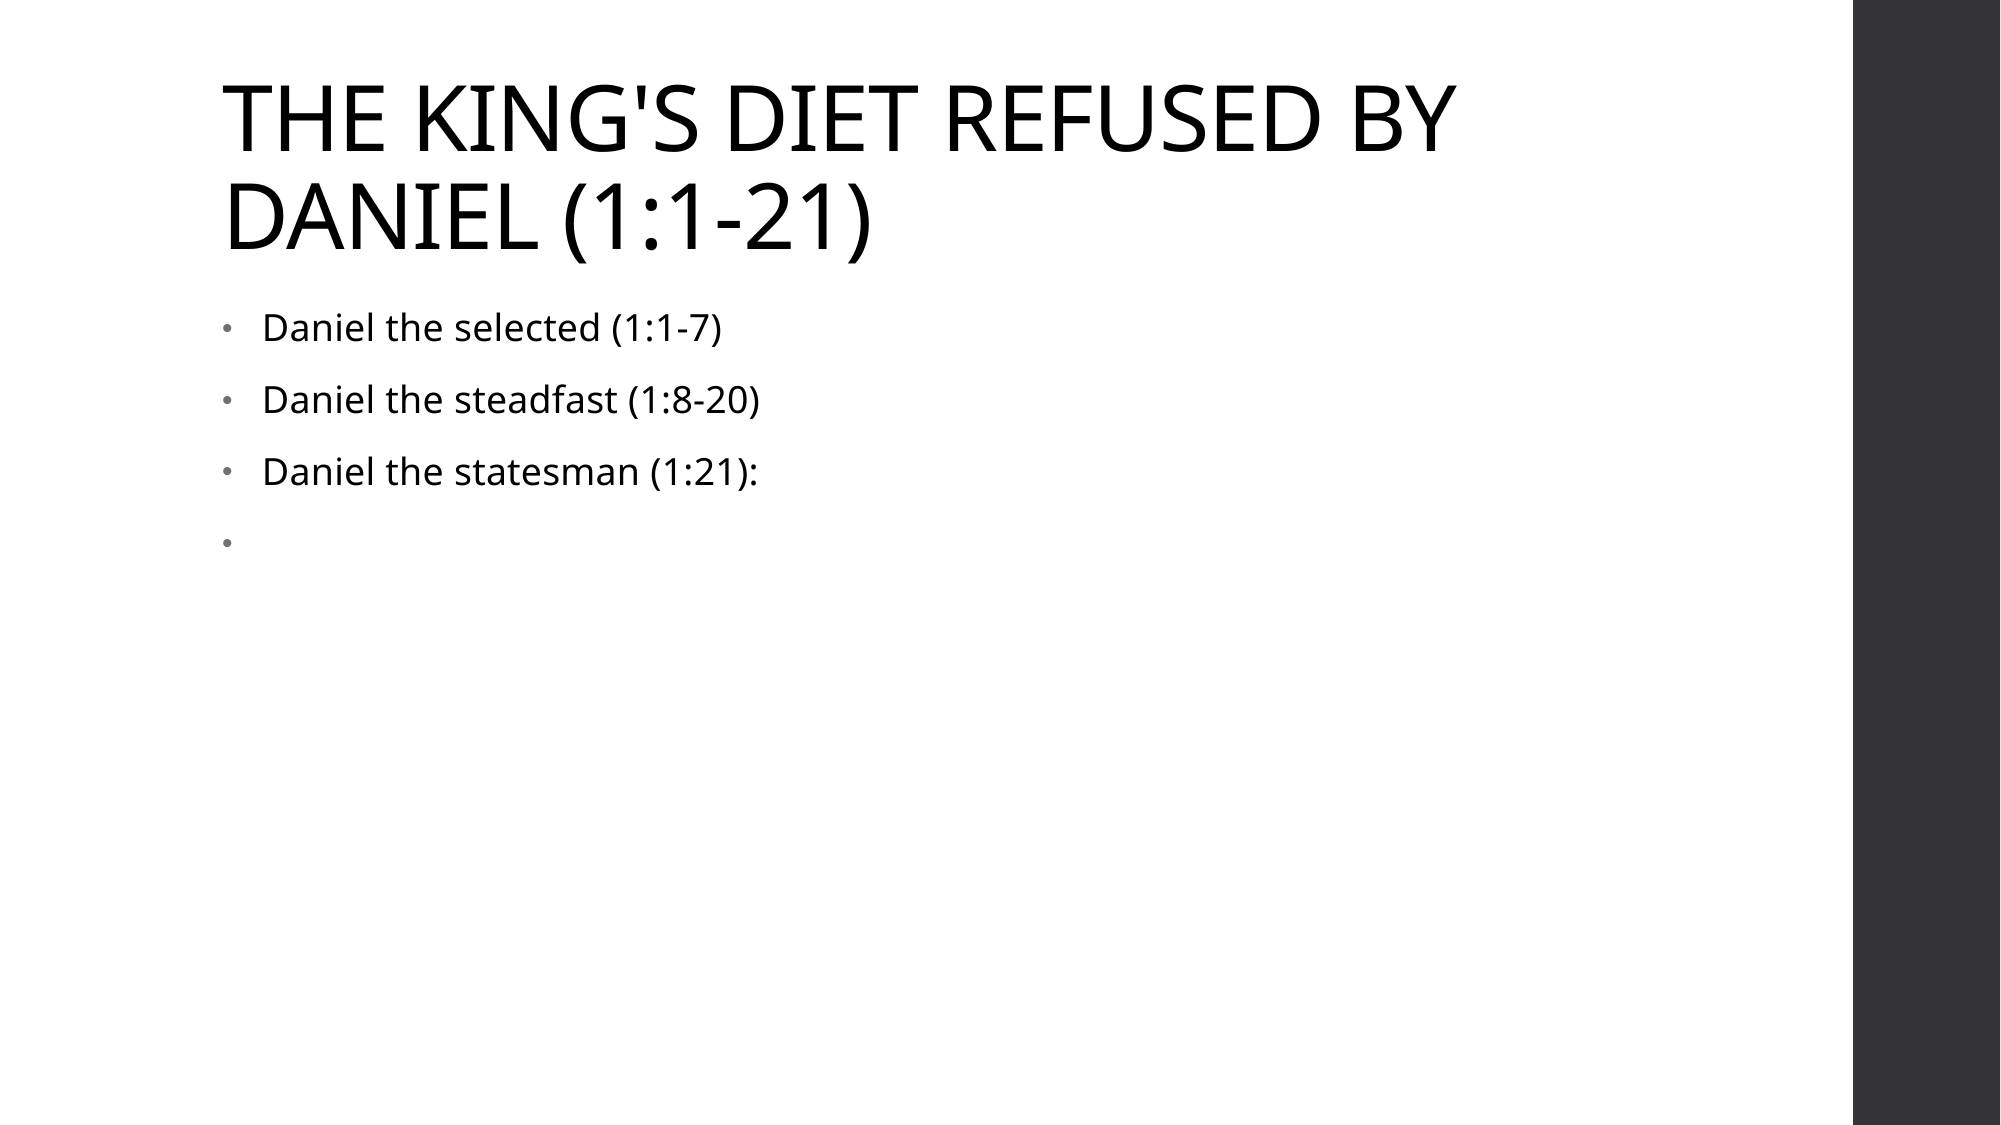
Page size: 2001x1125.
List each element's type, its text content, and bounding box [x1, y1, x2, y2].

list Daniel the selected (1:1-7) Daniel the steadfast (1:8-20) Daniel the statesman (1:21): [206, 299, 1617, 1014]
title THE KING'S DIET REFUSED BY DANIEL (1:1-21) [206, 60, 1797, 278]
